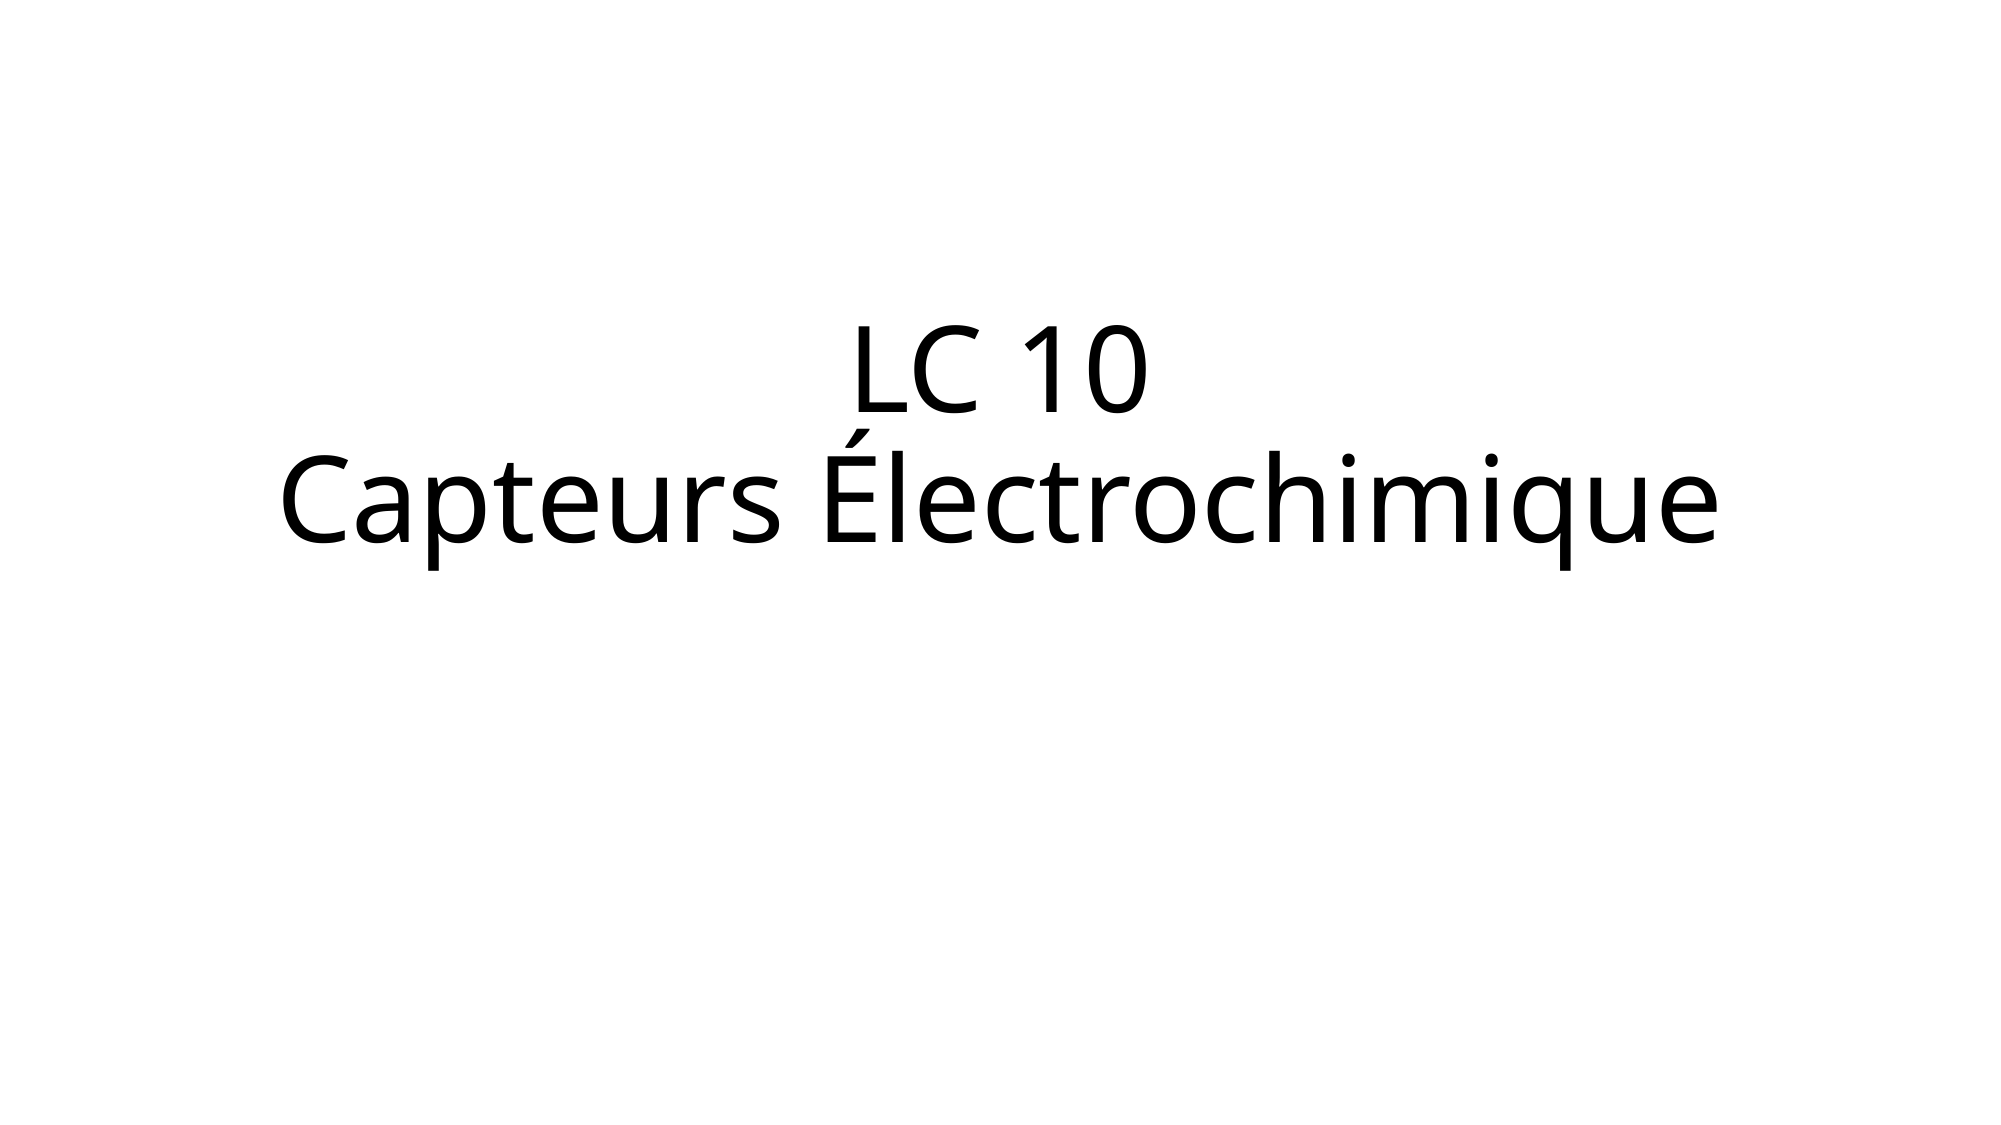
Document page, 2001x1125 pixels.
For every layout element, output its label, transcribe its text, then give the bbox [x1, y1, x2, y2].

title LC 10 Capteurs Électrochimique [249, 184, 1750, 576]
